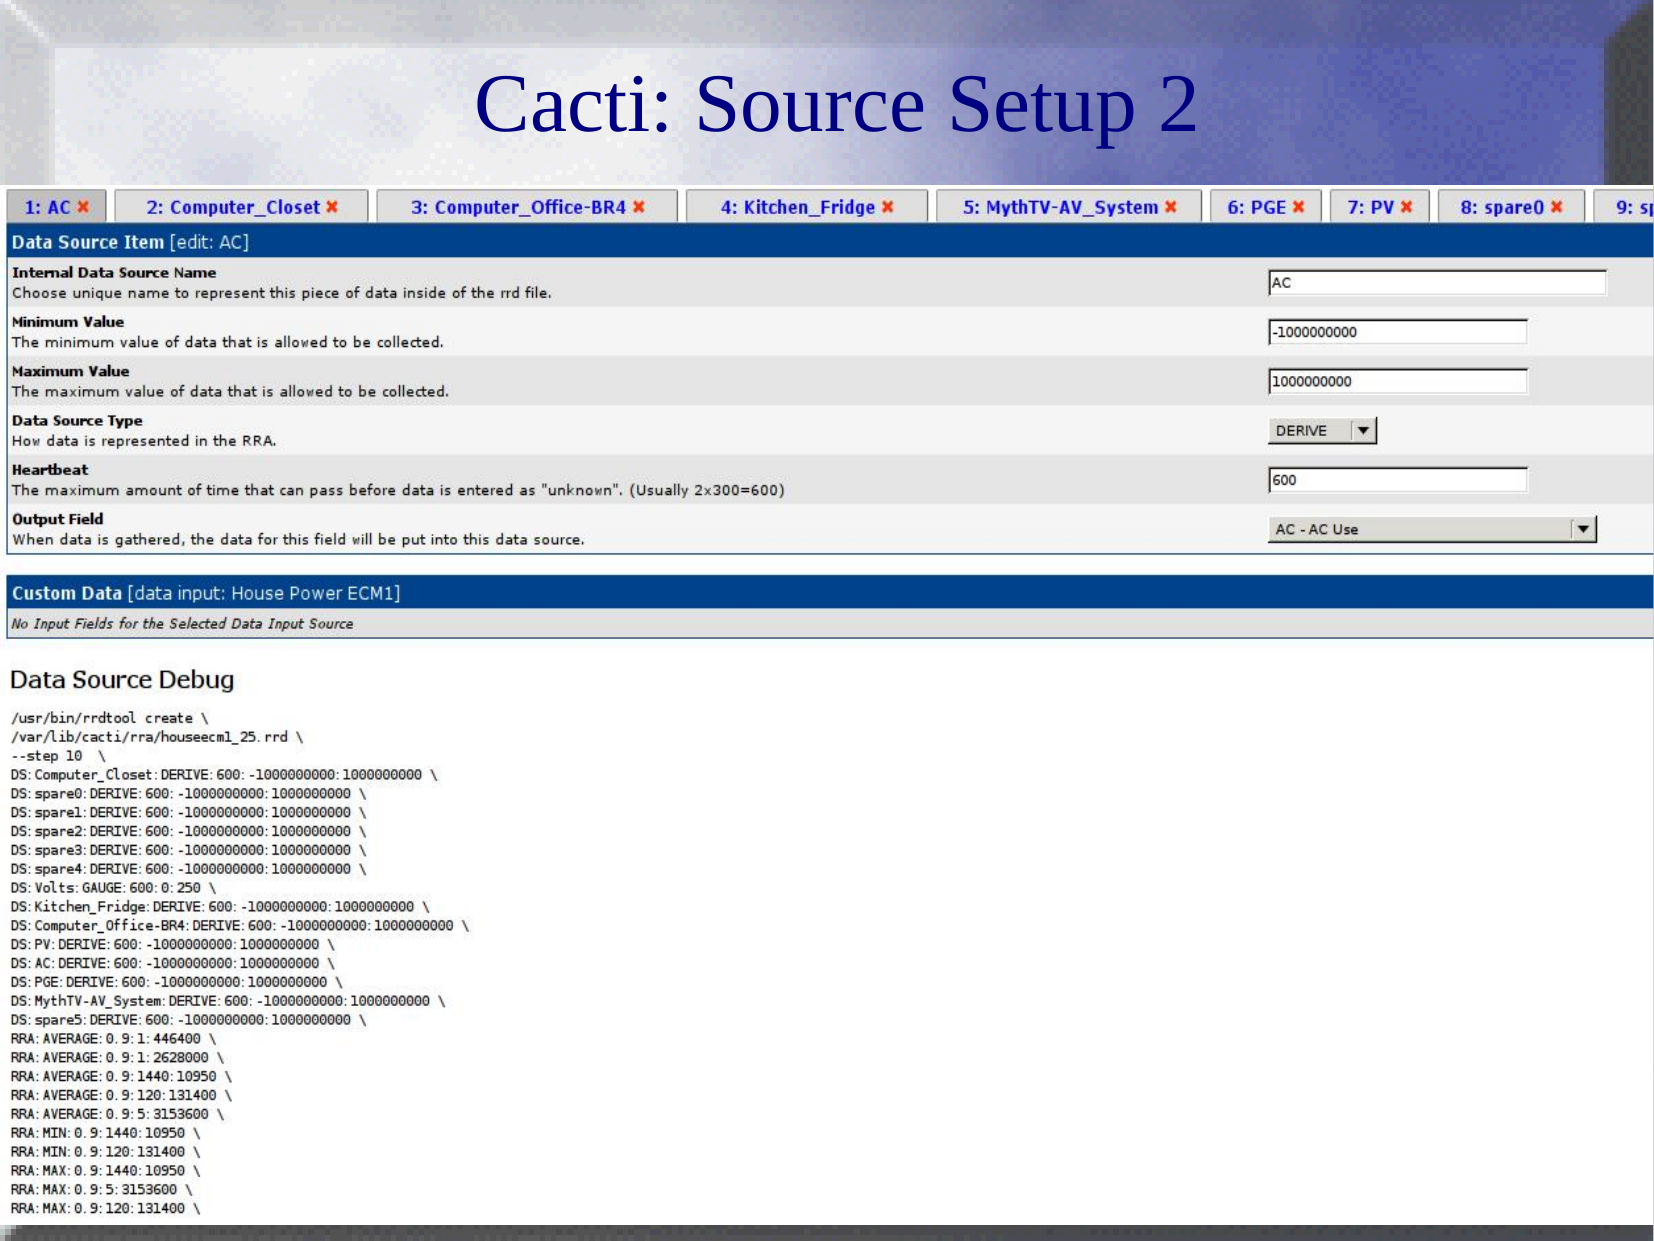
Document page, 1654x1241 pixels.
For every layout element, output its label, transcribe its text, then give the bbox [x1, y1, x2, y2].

picture [0, 0, 1654, 1241]
title Cacti: Source Setup 2 [122, 54, 1554, 153]
